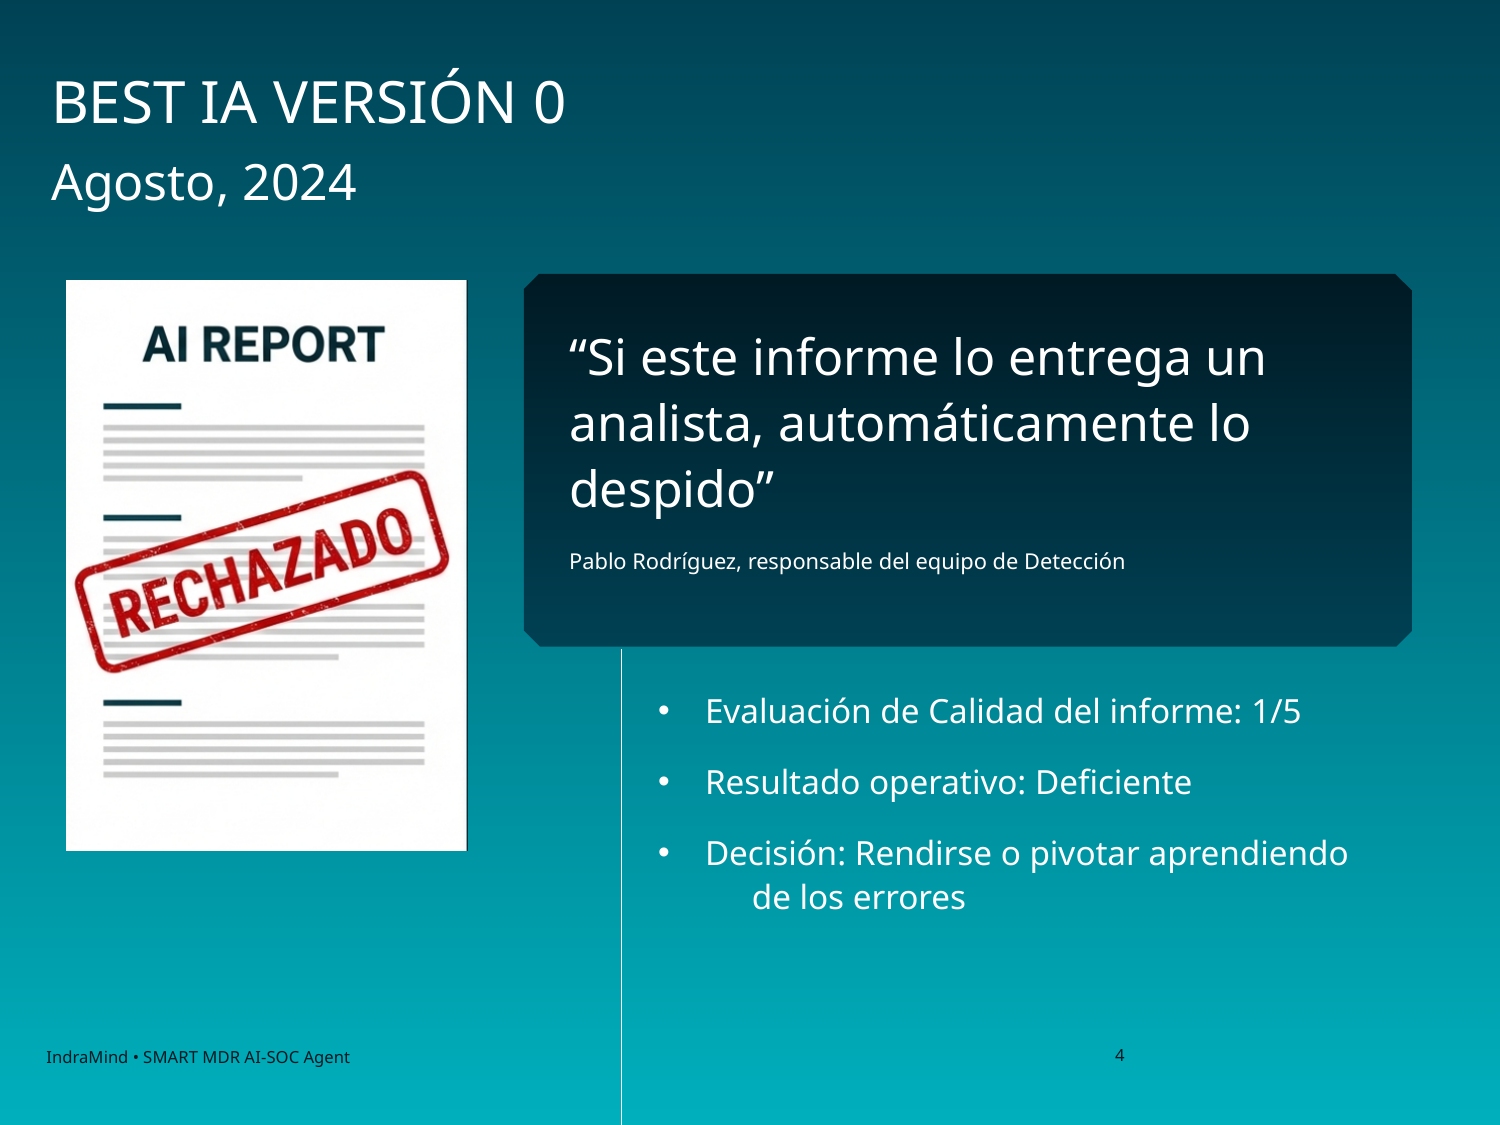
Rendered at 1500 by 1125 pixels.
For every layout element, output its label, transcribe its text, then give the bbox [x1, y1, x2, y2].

slide_number 4 [1114, 1026, 1453, 1087]
text_box Evaluación de Calidad del informe: 1/5 Resultado operativo: Deficiente Decisión: Rendirse o pivotar aprendiendo de los errores [656, 685, 1396, 747]
picture [66, 280, 468, 851]
text_box BEST IA VERSIÓN 0 Agosto, 2024 [51, 65, 1450, 214]
text_box “Si este informe lo entrega un analista, automáticamente lo despido” Pablo Rodríguez, responsable del equipo de Detección [553, 312, 1292, 630]
footer IndraMind • SMART MDR AI-SOC Agent [46, 1026, 543, 1087]
text_box [523, 273, 1412, 647]
